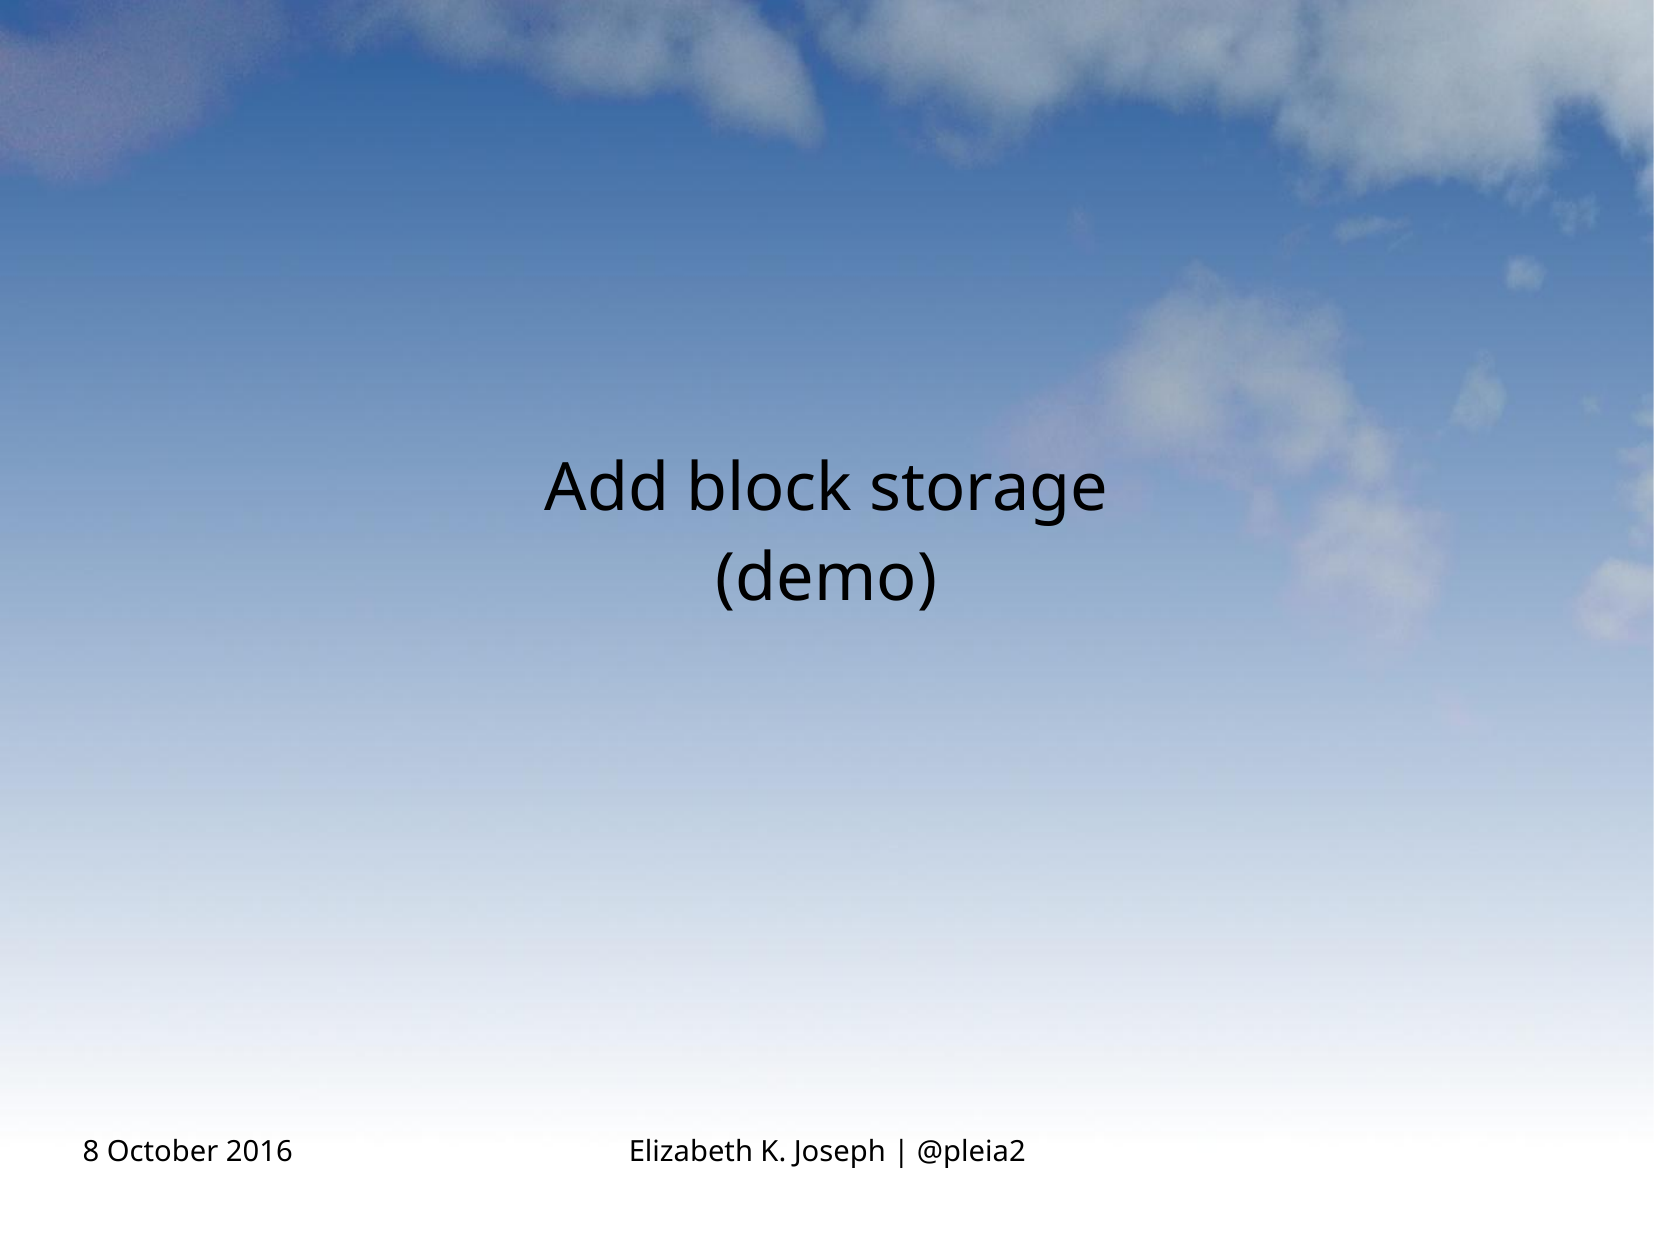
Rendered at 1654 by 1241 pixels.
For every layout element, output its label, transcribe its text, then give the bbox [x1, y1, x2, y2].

subtitle Add block storage (demo) [82, 49, 1571, 1010]
picture [0, 0, 1654, 1241]
